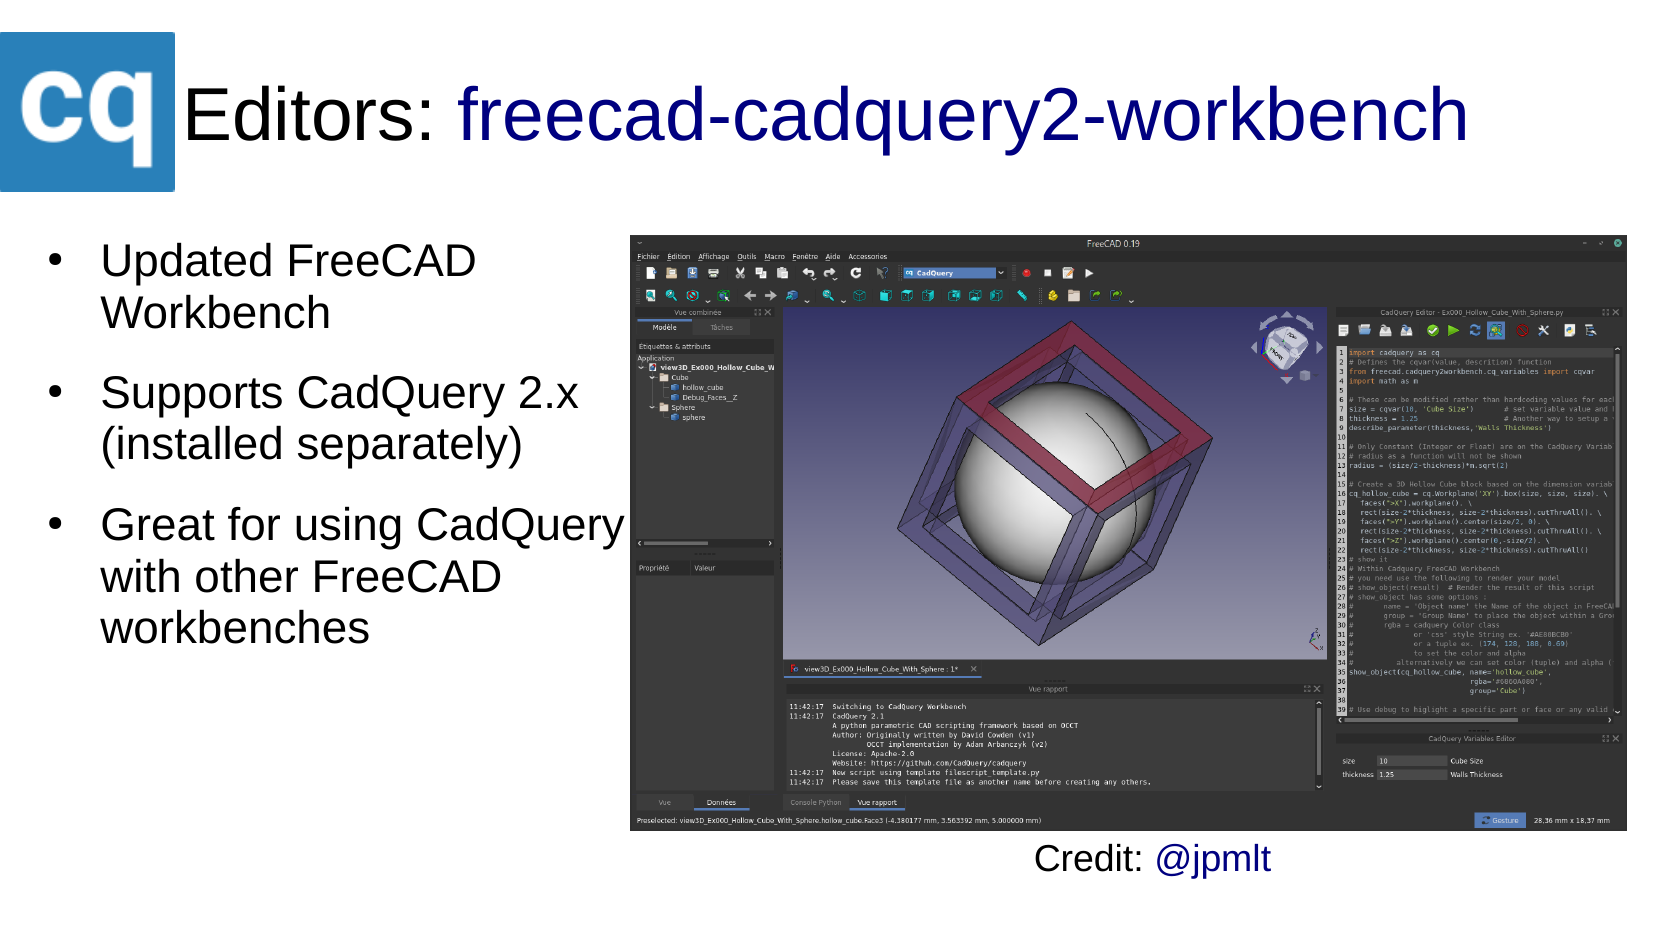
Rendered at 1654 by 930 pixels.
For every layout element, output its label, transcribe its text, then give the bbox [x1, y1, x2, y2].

list Updated FreeCAD Workbench Supports CadQuery 2.x (installed separately) Great for using CadQuery with other FreeCAD workbenches [29, 235, 631, 873]
picture [630, 235, 1627, 831]
text_box Credit: @jpmlt [1018, 830, 1287, 888]
title Editors: freecad-cadquery2-workbench [82, 37, 1571, 193]
picture [0, 32, 175, 192]
